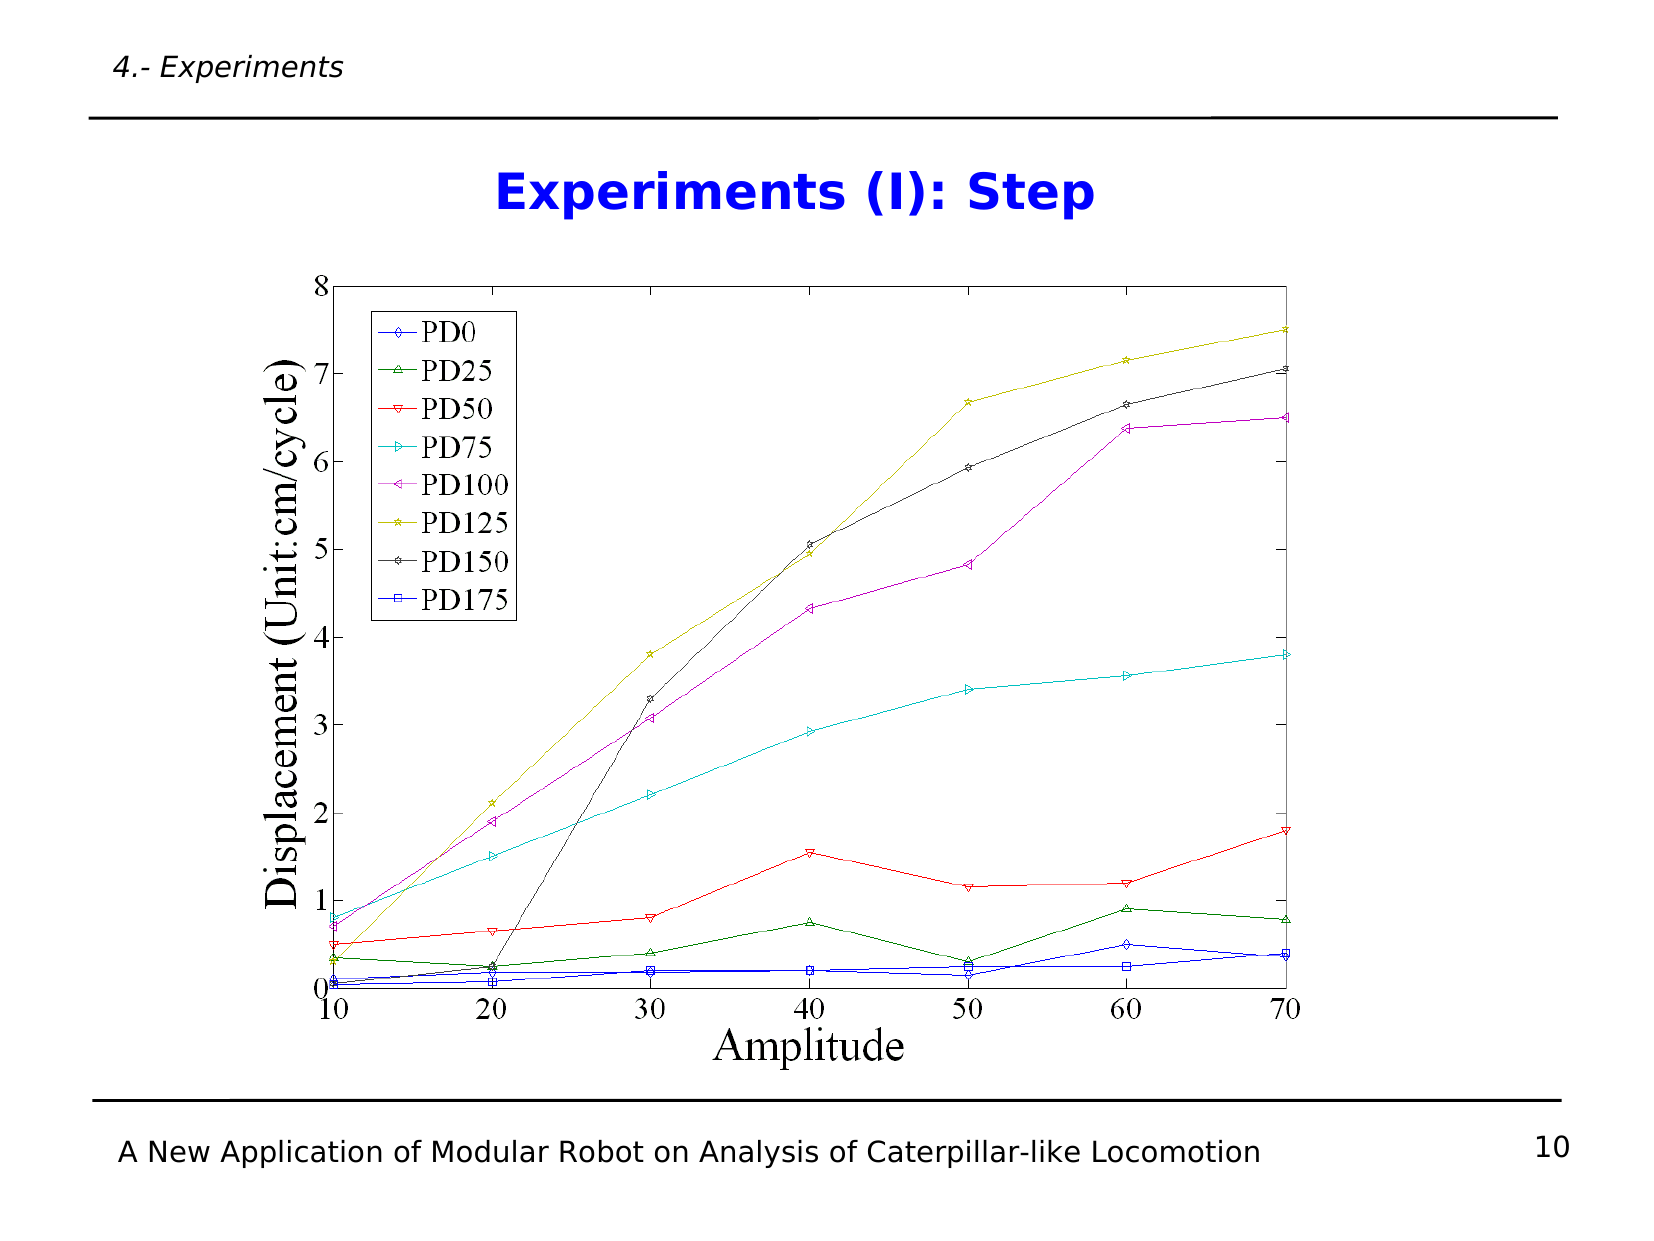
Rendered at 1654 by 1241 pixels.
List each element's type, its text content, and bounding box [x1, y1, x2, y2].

text_box 4.- Experiments [97, 42, 360, 93]
text_box A New Application of Modular Robot on Analysis of Caterpillar-like Locomotion [103, 1127, 1278, 1177]
picture [258, 271, 1310, 1074]
text_box Experiments (I): Step [479, 155, 1112, 229]
